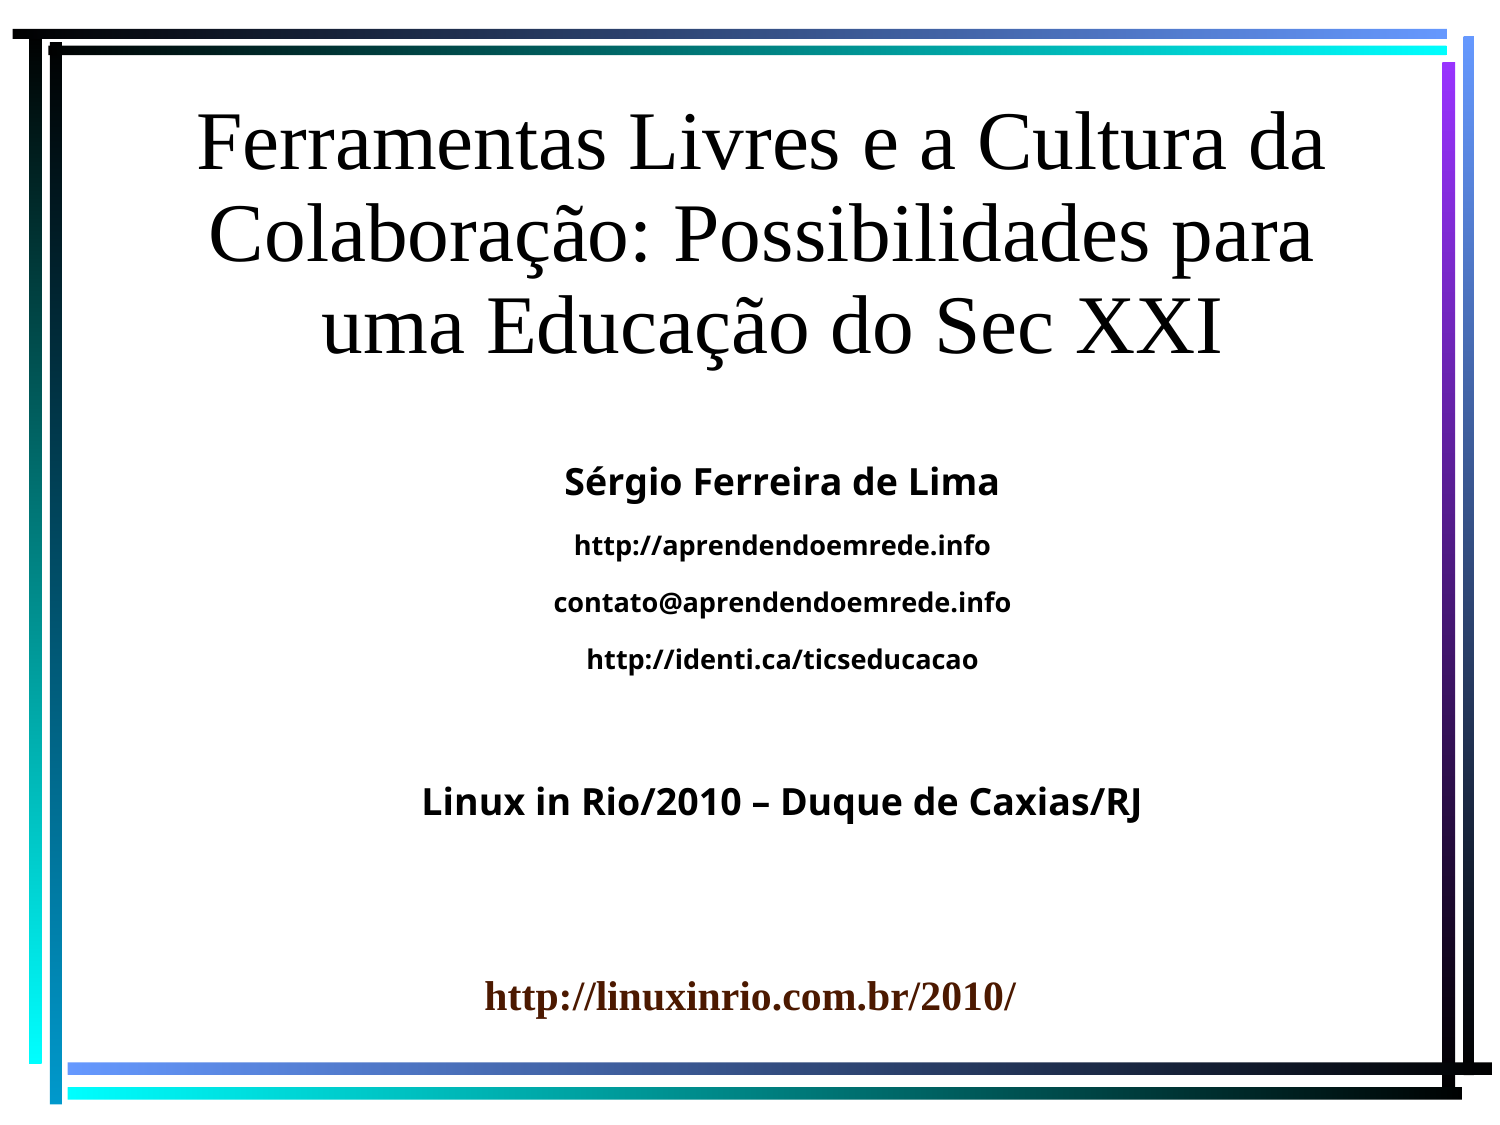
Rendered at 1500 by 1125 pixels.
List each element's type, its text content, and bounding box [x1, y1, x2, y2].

title Ferramentas Livres e a Cultura da Colaboração: Possibilidades para uma Educação do Sec XXI [125, 87, 1401, 380]
text_box Sérgio Ferreira de Lima http://aprendendoemrede.info contato@aprendendoemrede.info http://identi.ca/ticseducacao [413, 447, 1152, 662]
text_box Linux in Rio/2010 – Duque de Caxias/RJ [324, 767, 1241, 827]
text_box http://linuxinrio.com.br/2010/ [419, 957, 1032, 1029]
